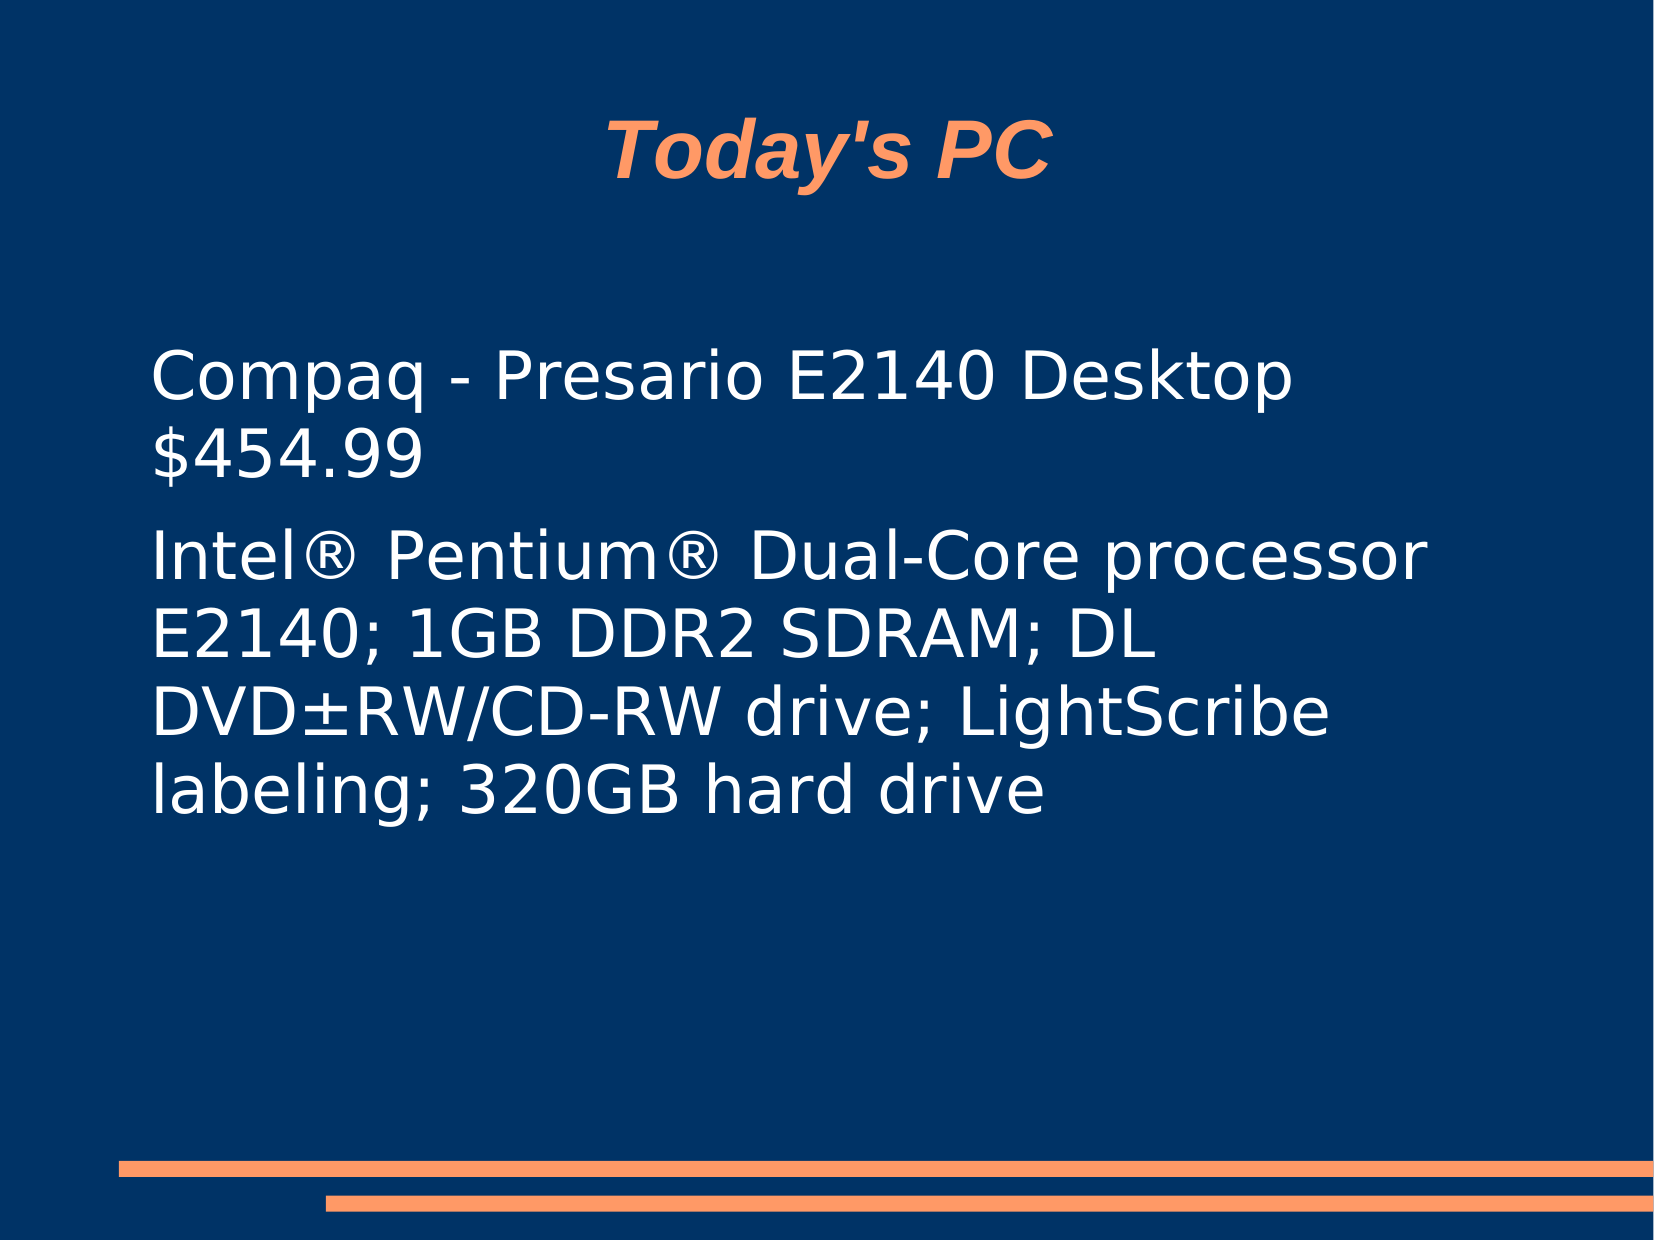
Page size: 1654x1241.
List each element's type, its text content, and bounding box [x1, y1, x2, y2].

text_box Compaq - Presario E2140 Desktop $454.99 Intel® Pentium® Dual-Core processor E2140; 1GB DDR2 SDRAM; DL DVD±RW/CD-RW drive; LightScribe labeling; 320GB hard drive [150, 337, 1533, 830]
title Today's PC [121, 46, 1534, 254]
